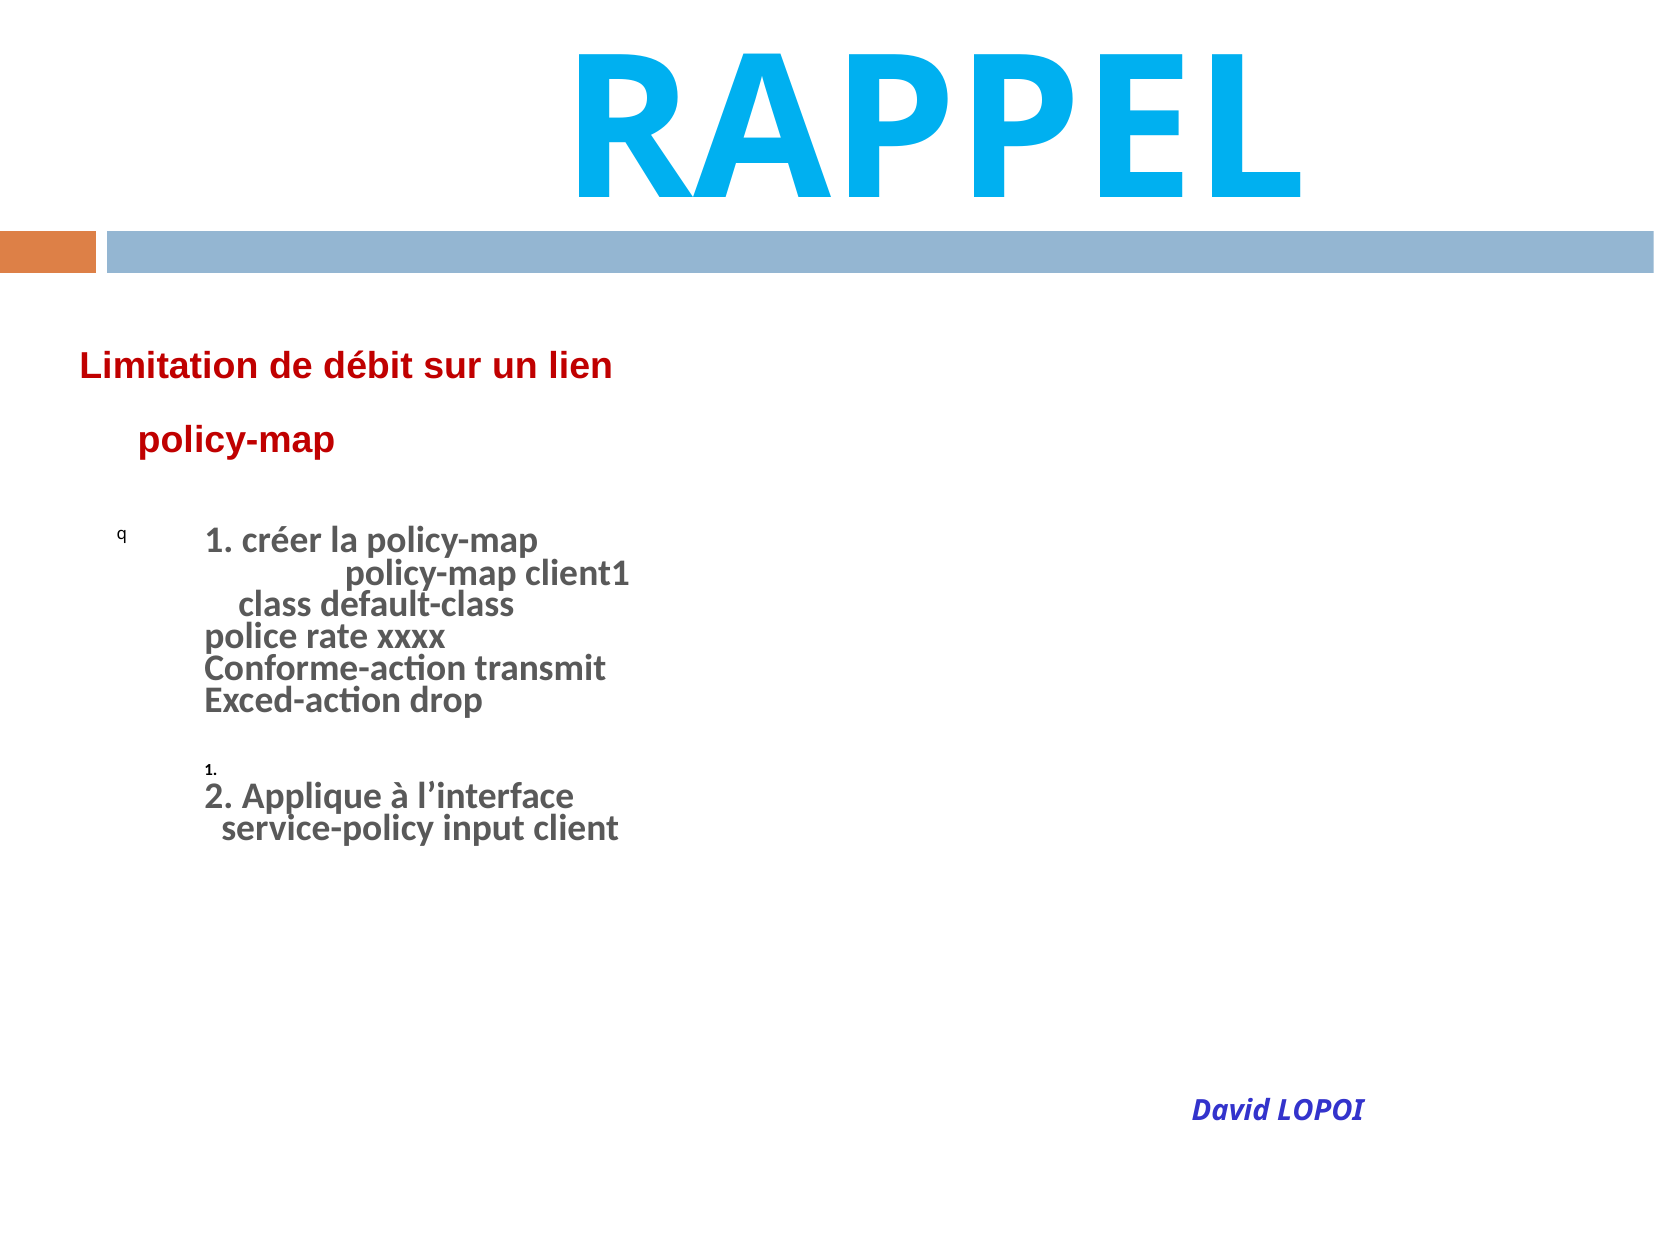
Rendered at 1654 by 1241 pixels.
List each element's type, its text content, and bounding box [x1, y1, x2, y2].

text_box 1. créer la policy-map policy-map client1 class default-class police rate xxxx Conforme-action transmit Exced-action drop 2. Applique à l’interface service-policy input client [189, 520, 1139, 918]
text_box Limitation de débit sur un lien [64, 345, 650, 392]
text_box David LOPOI [901, 1063, 1654, 1158]
text_box RAPPEL [123, 41, 1530, 249]
text_box policy-map [102, 420, 502, 563]
